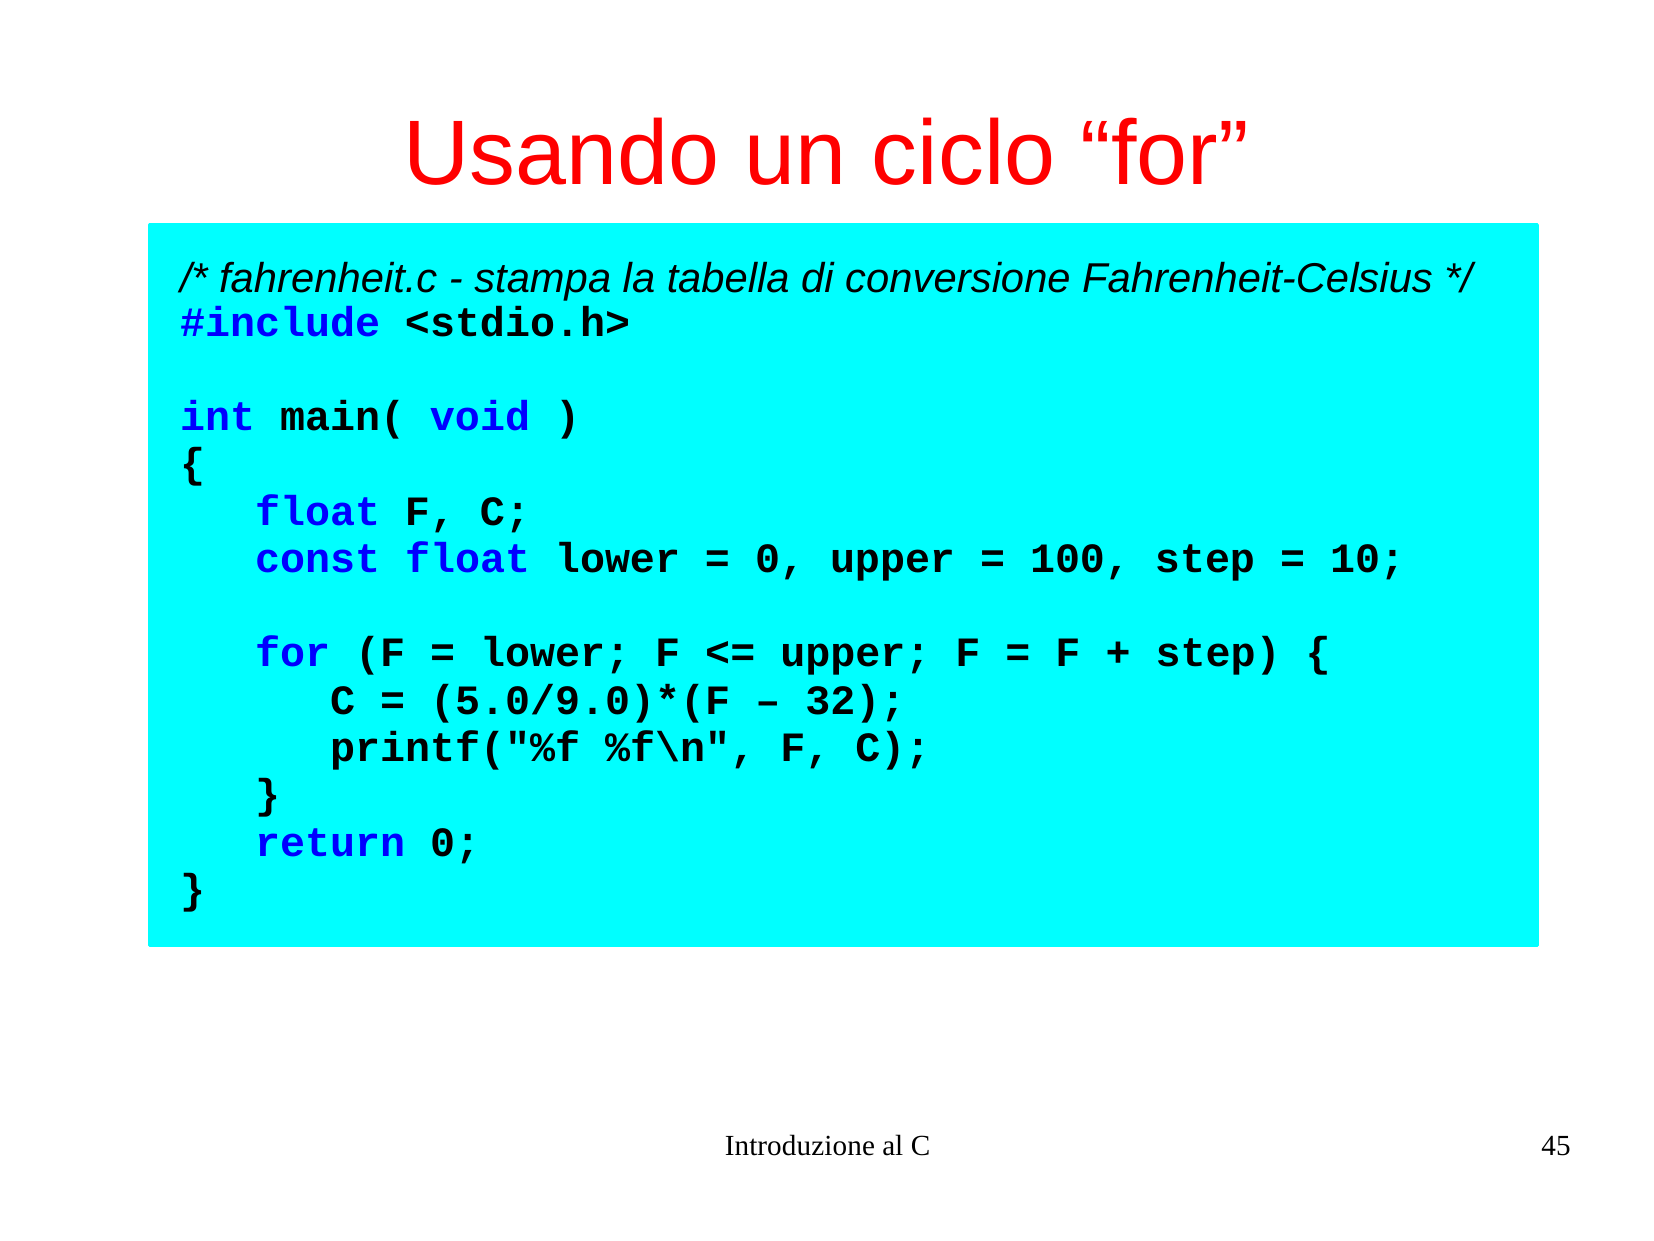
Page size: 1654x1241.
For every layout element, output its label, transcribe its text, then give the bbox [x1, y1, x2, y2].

text_box /* fahrenheit.c - stampa la tabella di conversione Fahrenheit-Celsius */ #include <stdio.h> int main( void ) { float F, C; const float lower = 0, upper = 100, step = 10; for (F = lower; F <= upper; F = F + step) { C = (5.0/9.0)*(F – 32); printf("%f %f\n", F, C); } return 0; } [149, 225, 1538, 946]
title Usando un ciclo “for” [82, 49, 1571, 257]
